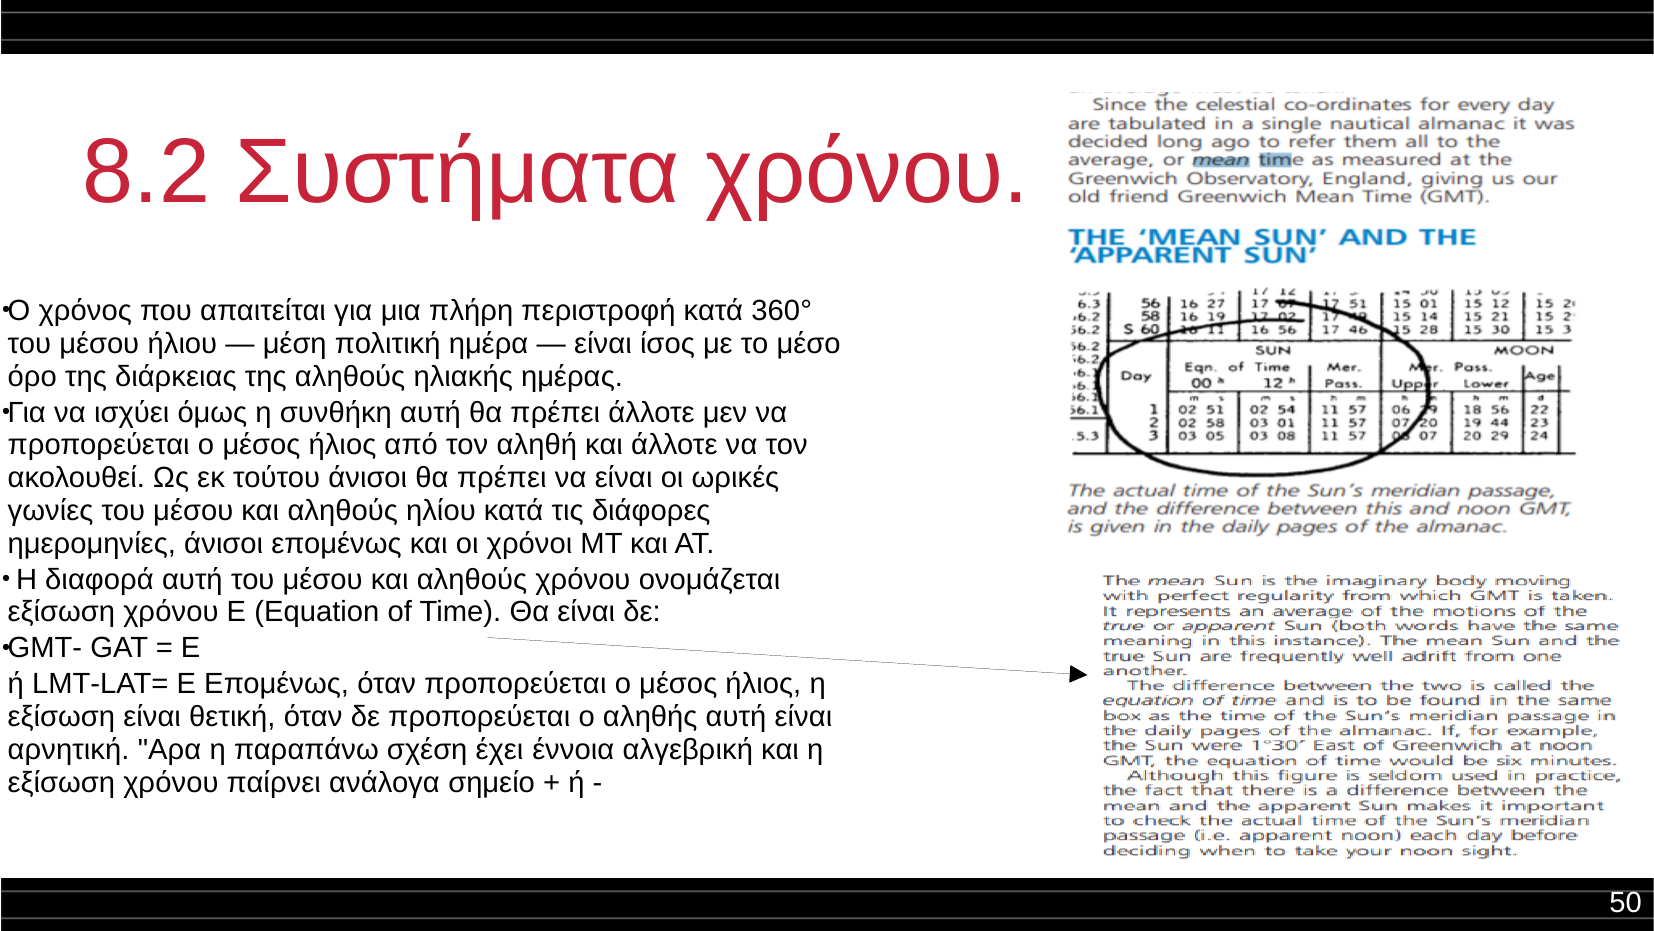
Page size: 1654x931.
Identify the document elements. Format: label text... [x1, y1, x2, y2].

list Ο χρόνος που απαιτείται για μια πλήρη περιστροφή κατά 360° του μέσου ήλιου — μέση πολιτική ημέρα — είναι ίσος με το μέσο όρο της διάρκειας της αληθούς ηλιακής ημέρας. Για να ισχύει όμως η συνθήκη αυτή θα πρέπει άλλοτε μεν να προπορεύεται ο μέσος ήλιος από τον αληθή και άλλοτε να τον ακολουθεί. Ως εκ τούτου άνισοι θα πρέπει να είναι οι ωρικές γωνίες του μέσου και αληθούς ηλίου κατά τις διάφορες ημερομηνίες, άνισοι επομένως και οι χρόνοι ΜΤ και ΑΤ. Η διαφορά αυτή του μέσου και αληθούς χρόνου ονομάζεται εξίσωση χρόνου Ε (Equation of Time). Θα είναι δε: GΜΤ- GΑΤ = Ε ή LΜΤ-LΑΤ= Ε Επομένως, όταν προπορεύεται ο μέσος ήλιος, η εξίσωση είναι θετική, όταν δε προπορεύεται ο αληθής αυτή είναι αρνητική. "Αρα η παραπάνω σχέση έχει έννοια αλγεβρική και η εξίσωση χρόνου παίρνει ανάλογα σημείο + ή - [0, 271, 863, 863]
picture [1087, 562, 1641, 863]
title 8.2 Συστήματα χρόνου. [82, 92, 1050, 249]
picture [1050, 92, 1613, 553]
picture [1, 878, 1654, 931]
picture [1, 0, 1654, 54]
